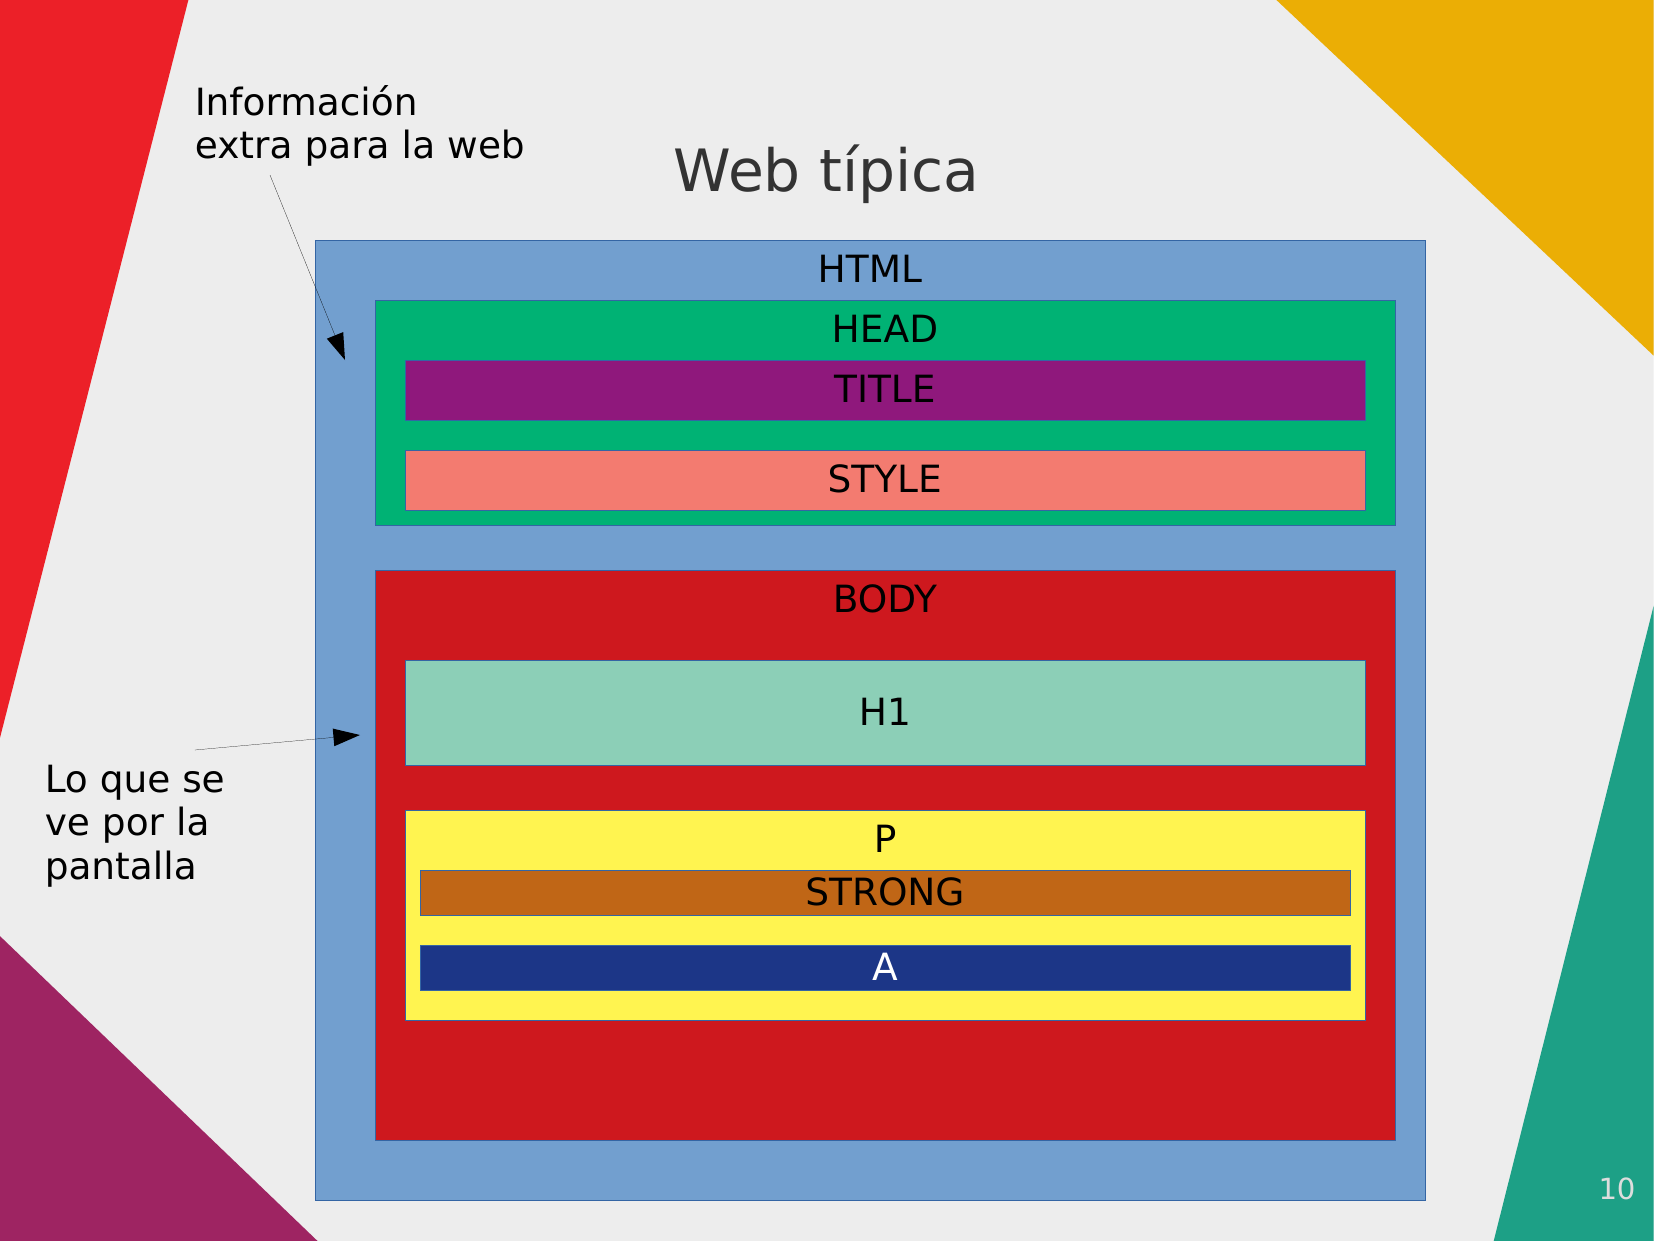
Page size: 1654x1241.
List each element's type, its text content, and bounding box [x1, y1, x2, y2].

text_box TITLE [405, 360, 1366, 421]
title Web típica [114, 73, 308, 271]
text_box STRONG [420, 870, 1351, 916]
text_box Lo que se ve por la pantalla [30, 750, 271, 896]
text_box H1 [405, 660, 1366, 766]
text_box STYLE [405, 450, 1366, 511]
text_box BODY [375, 570, 1396, 1141]
title Web típica [271, 73, 1539, 271]
text_box Información extra para la web [180, 73, 541, 176]
text_box HEAD [375, 300, 1396, 526]
text_box A [420, 945, 1351, 991]
text_box HTML [315, 240, 1426, 1201]
text_box P [405, 810, 1366, 1021]
